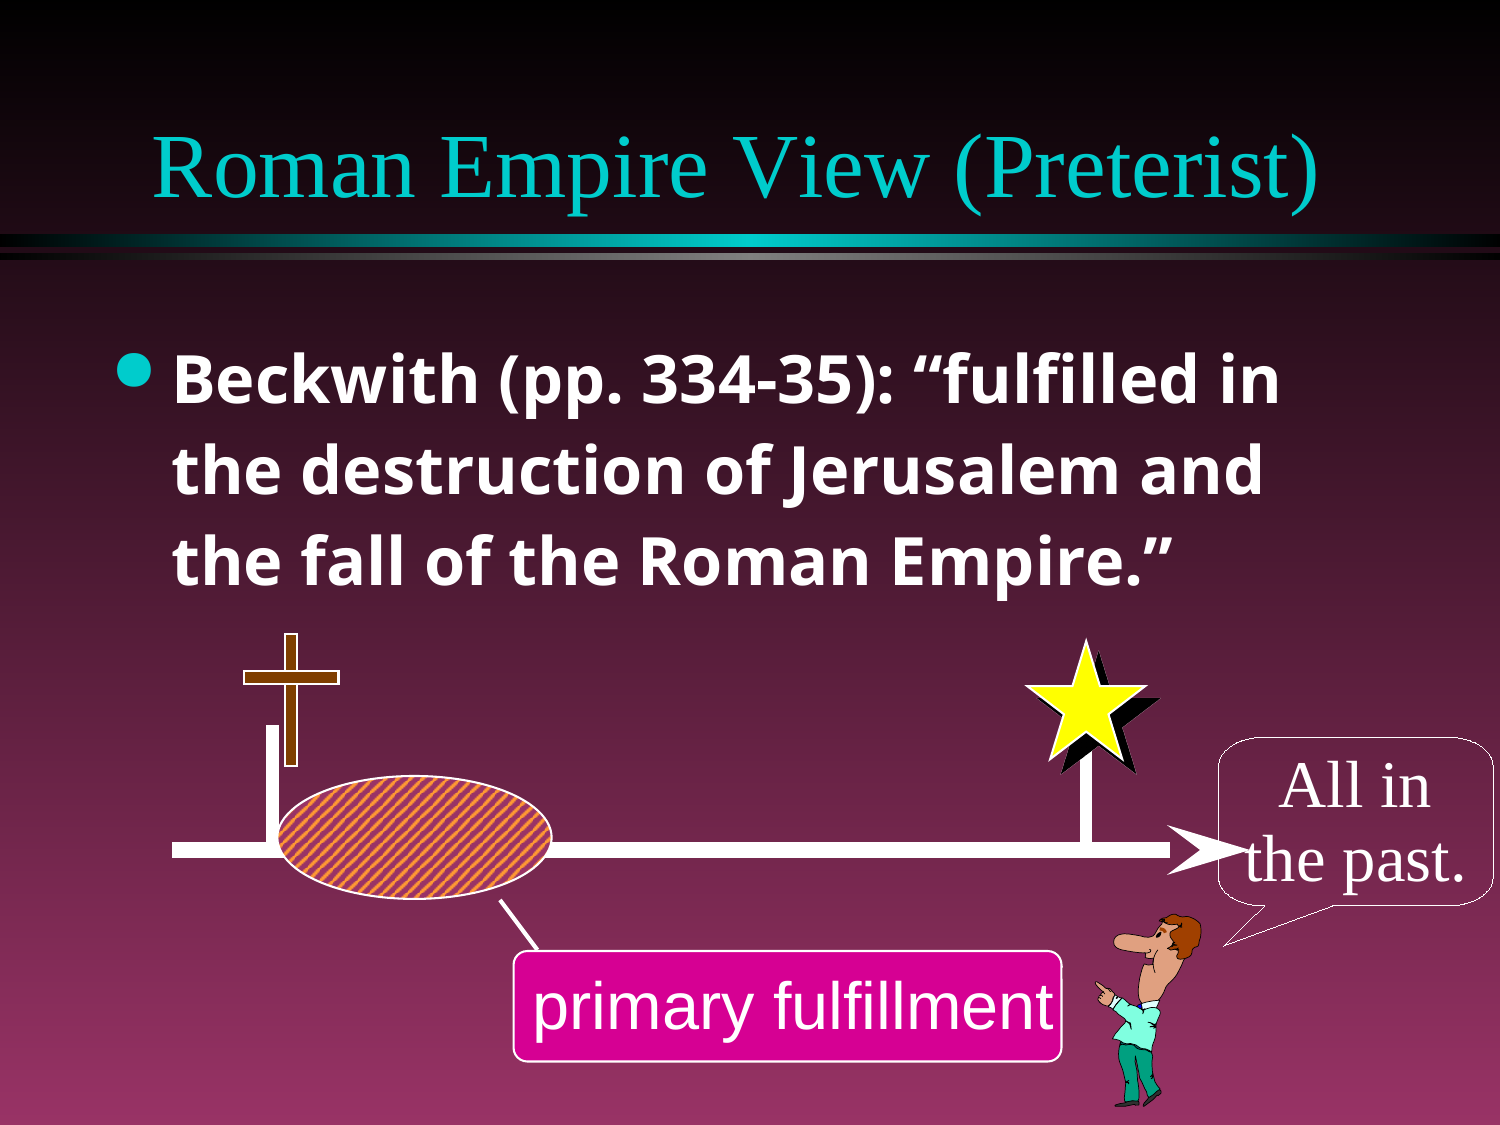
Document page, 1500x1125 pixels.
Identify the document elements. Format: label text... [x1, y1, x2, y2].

picture [1091, 910, 1205, 1111]
text_box [243, 633, 339, 767]
text_box [1027, 641, 1146, 760]
list Beckwith (pp. 334-35): “fulfilled in the destruction of Jerusalem and the fall of the Roman Empire.” [99, 324, 1388, 663]
text_box primary fulfillment [513, 951, 1062, 1062]
title Roman Empire View (Preterist) [52, 37, 1422, 225]
text_box All in the past. [1218, 737, 1494, 947]
text_box [277, 775, 552, 899]
